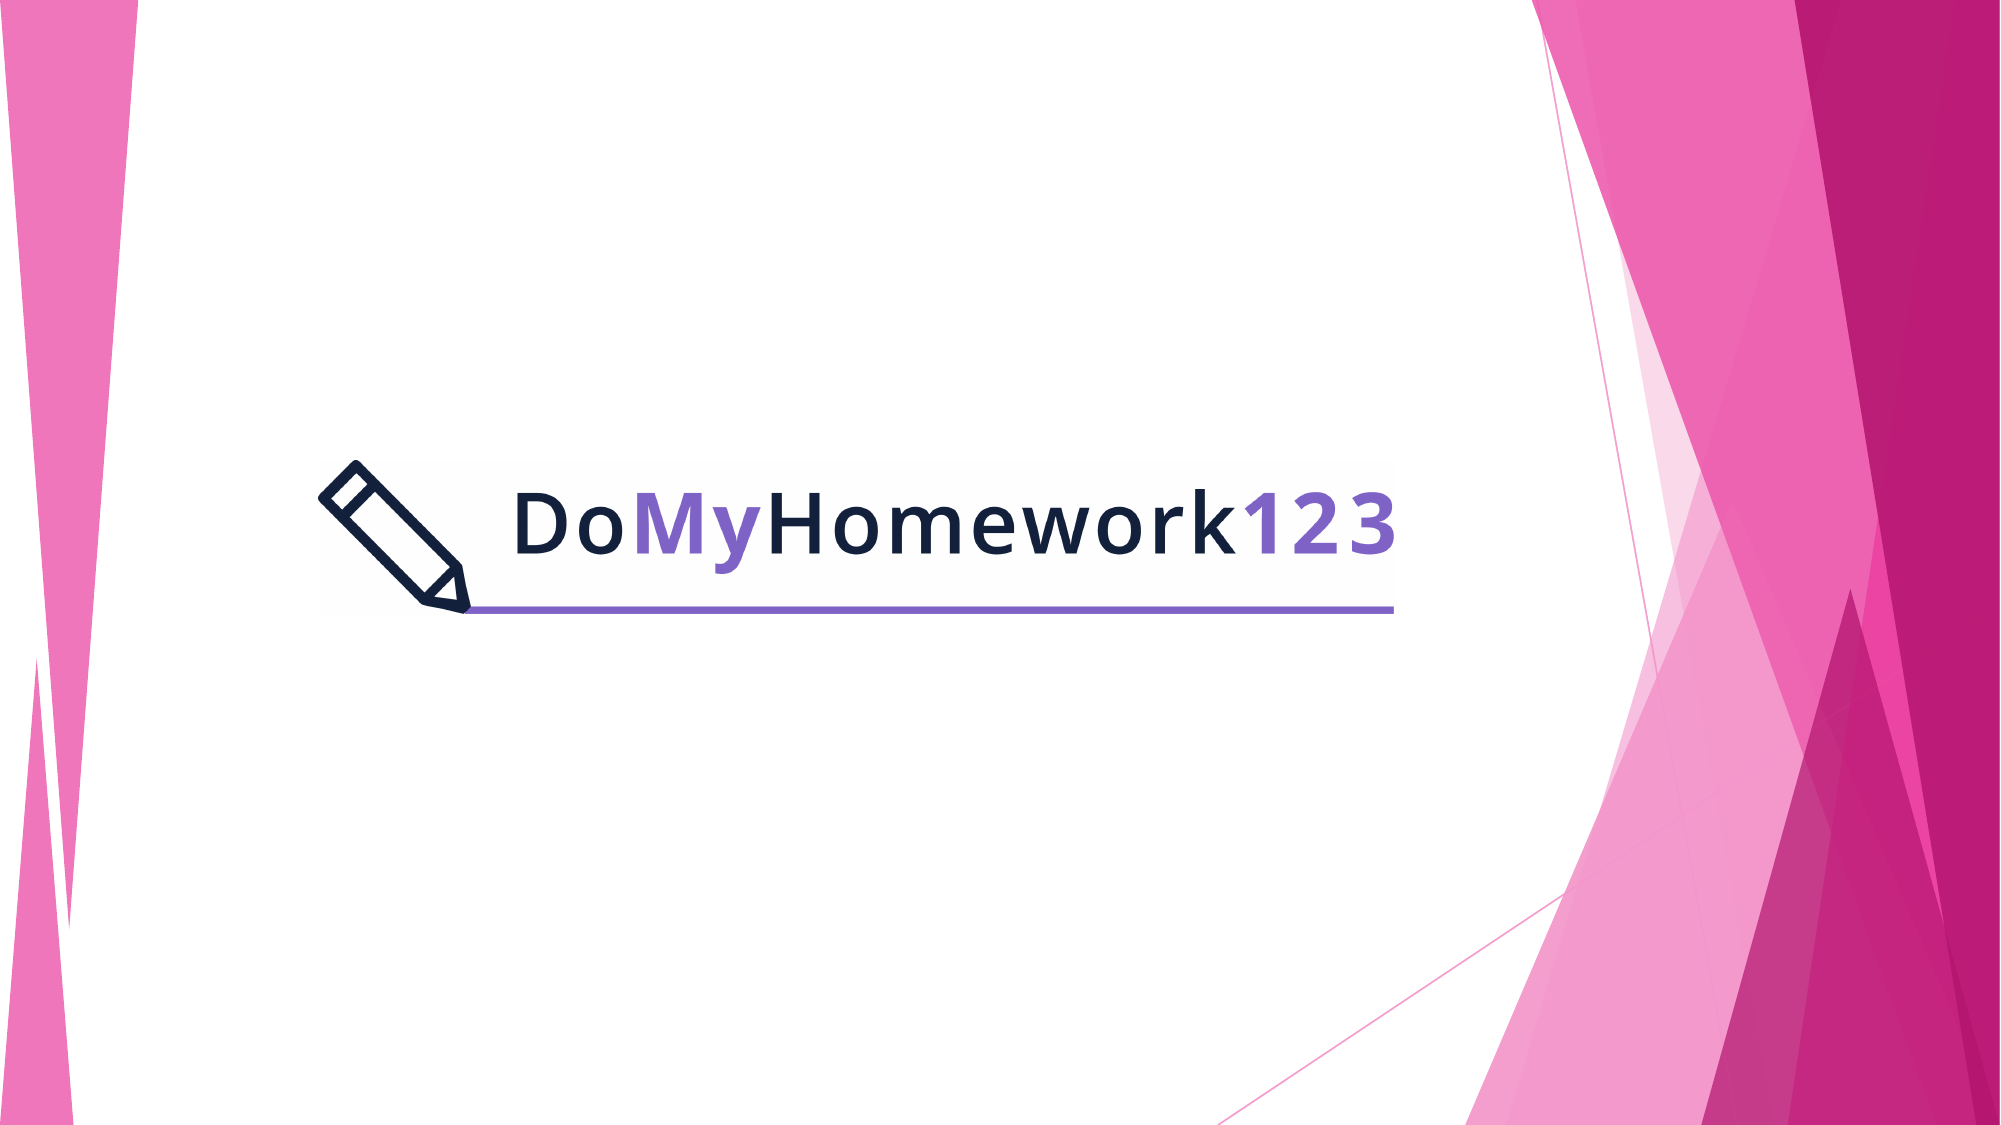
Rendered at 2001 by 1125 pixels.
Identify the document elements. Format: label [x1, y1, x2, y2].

picture [318, 460, 1394, 614]
